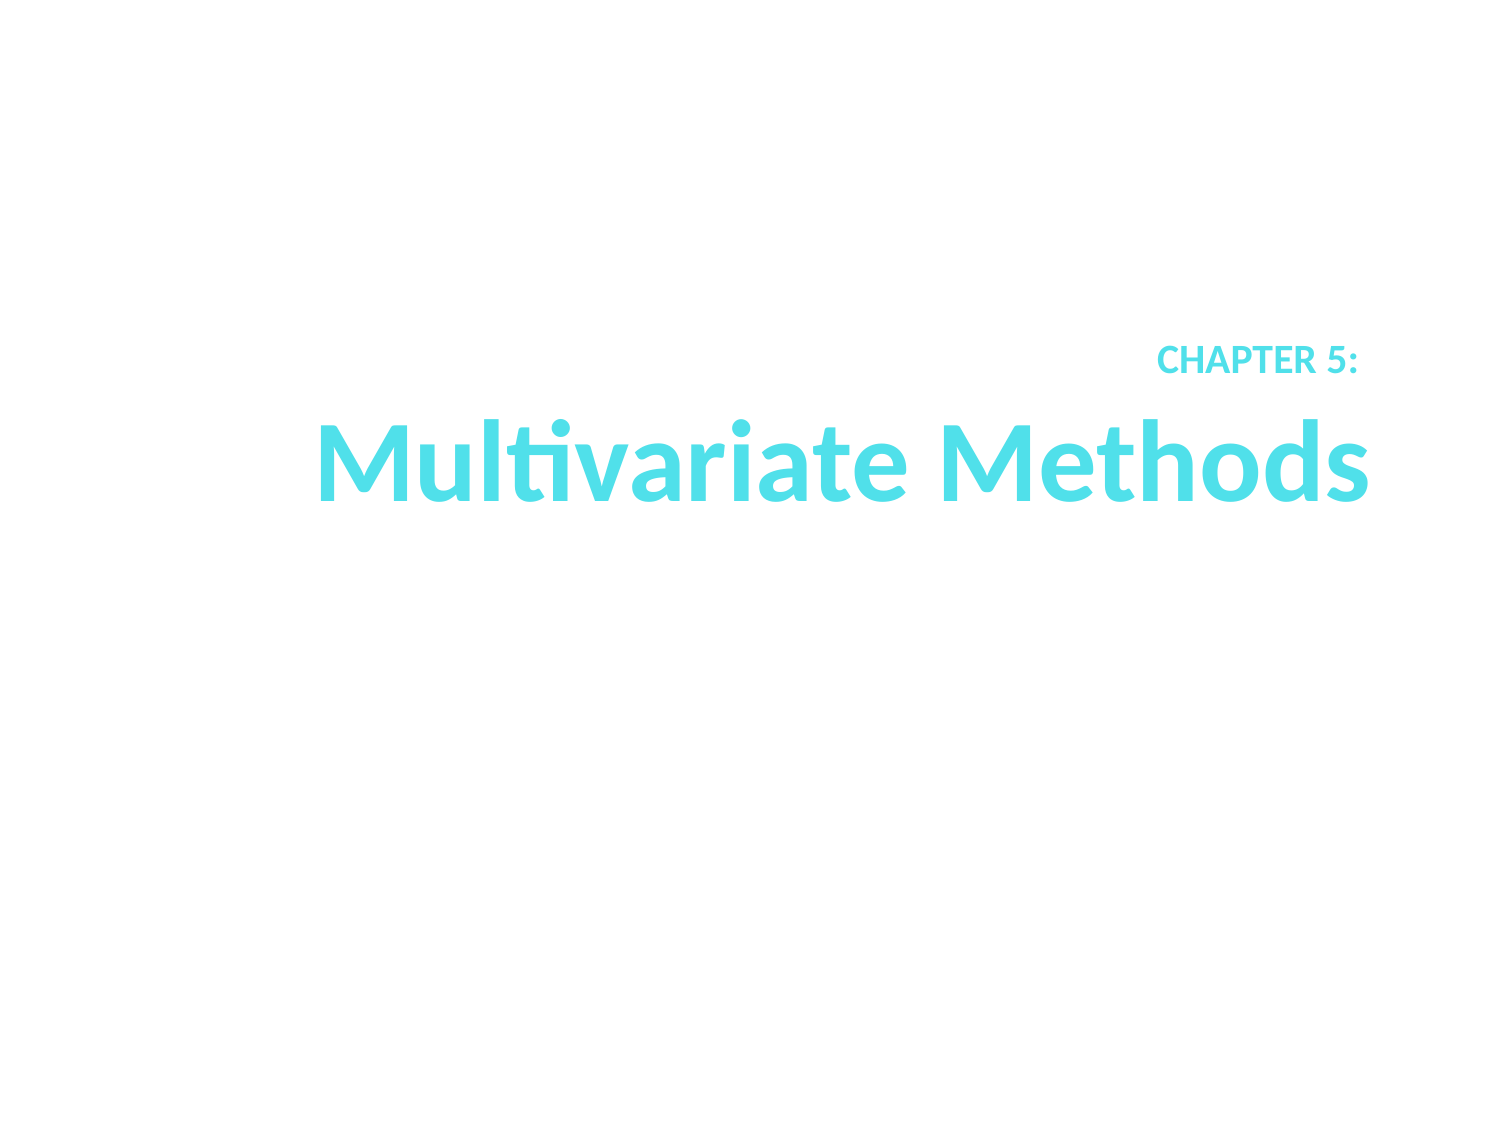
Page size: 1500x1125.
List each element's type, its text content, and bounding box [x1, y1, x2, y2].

title CHAPTER 5: Multivariate Methods [87, 224, 1376, 525]
